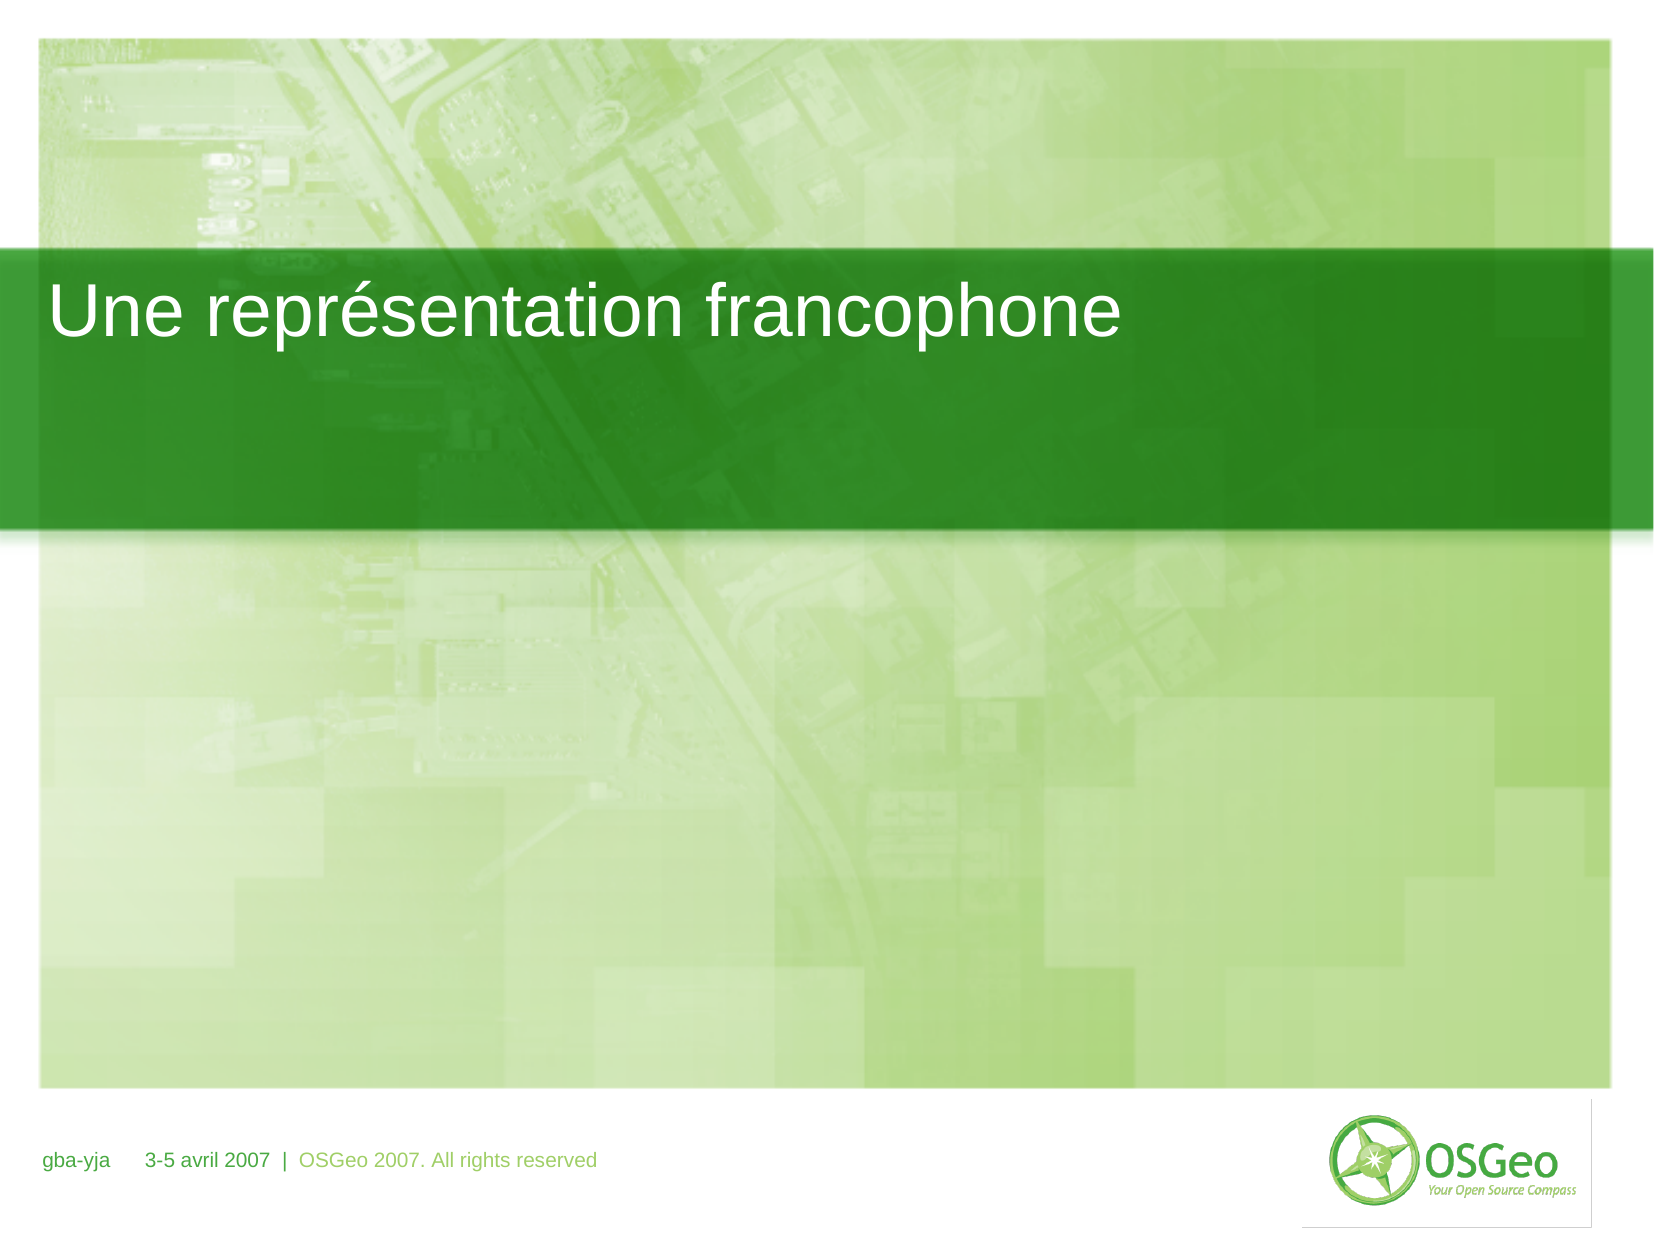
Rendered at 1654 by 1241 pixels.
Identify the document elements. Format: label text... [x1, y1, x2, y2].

title Une représentation francophone [47, 206, 1536, 414]
picture [0, 1, 1654, 1241]
